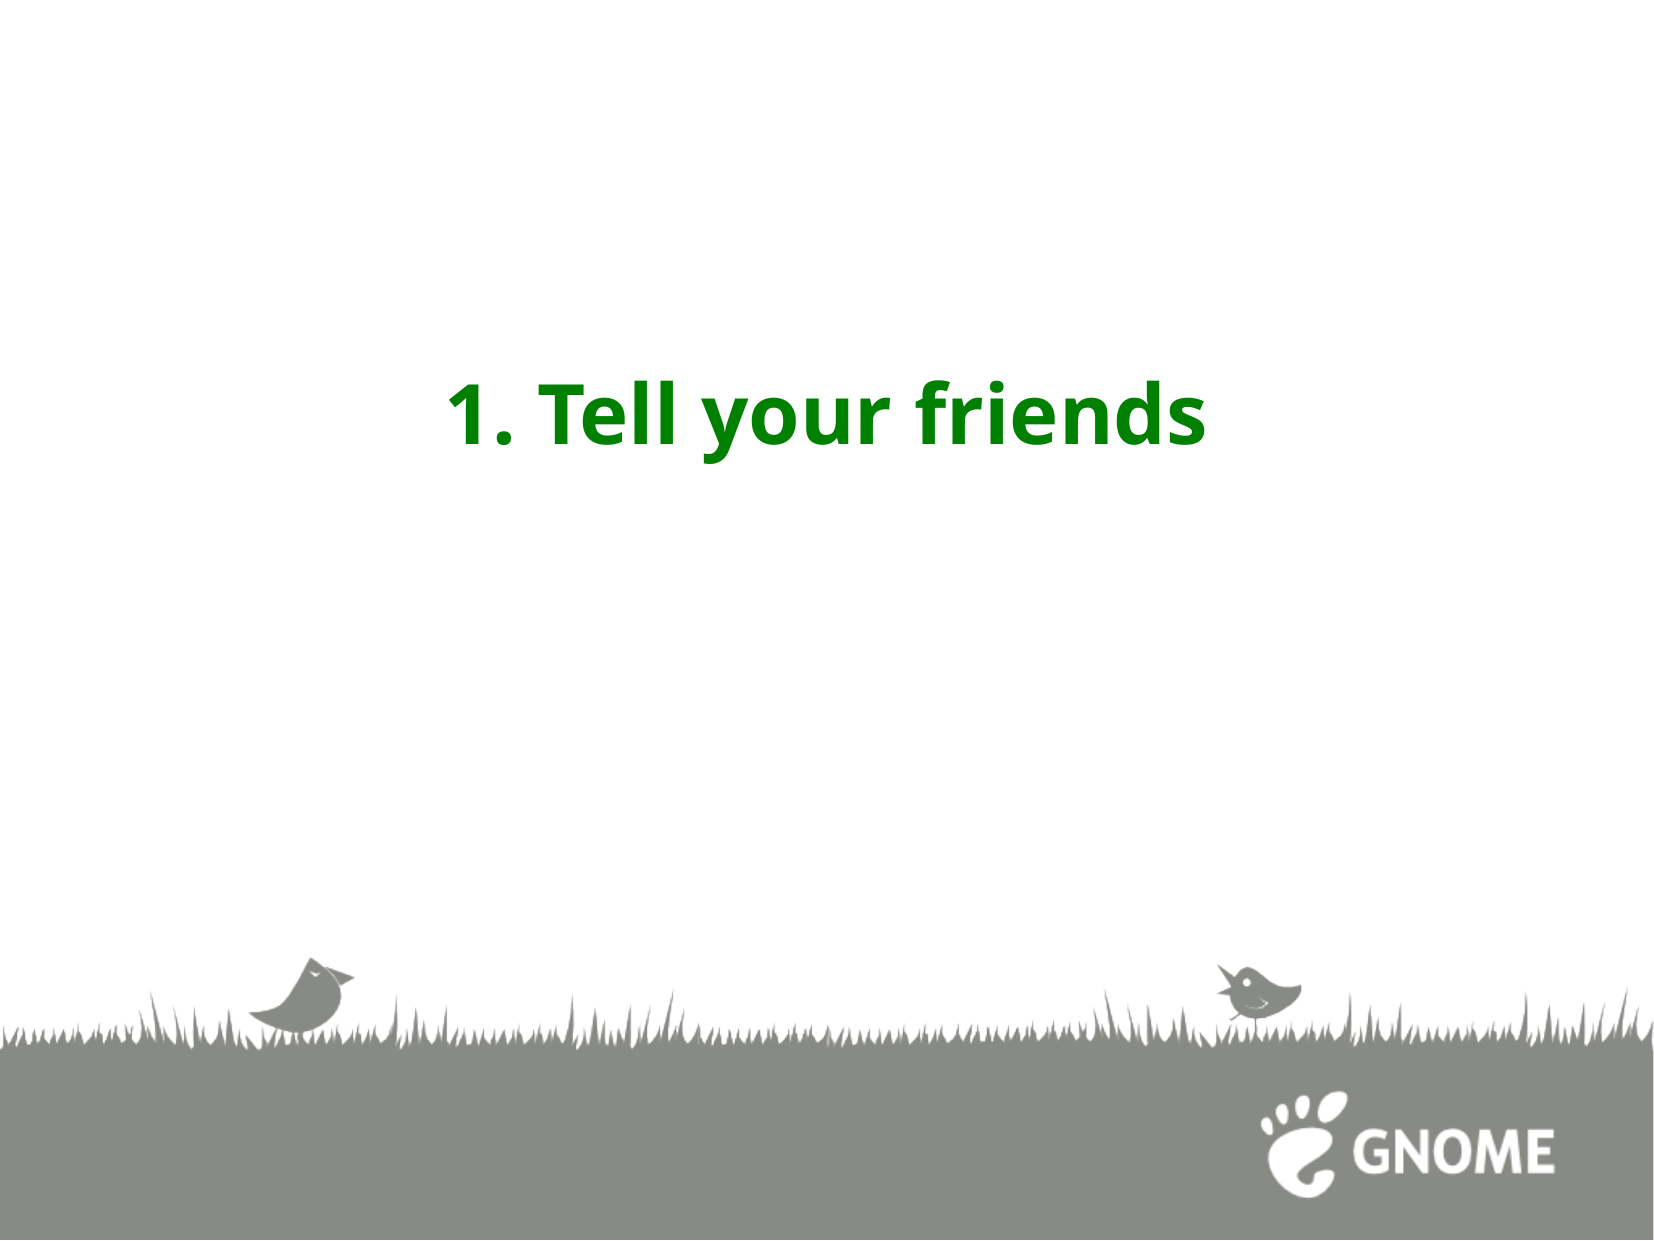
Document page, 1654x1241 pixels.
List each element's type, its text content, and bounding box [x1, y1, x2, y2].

picture [0, 0, 1654, 1241]
text_box 1. Tell your friends [0, 348, 1653, 476]
